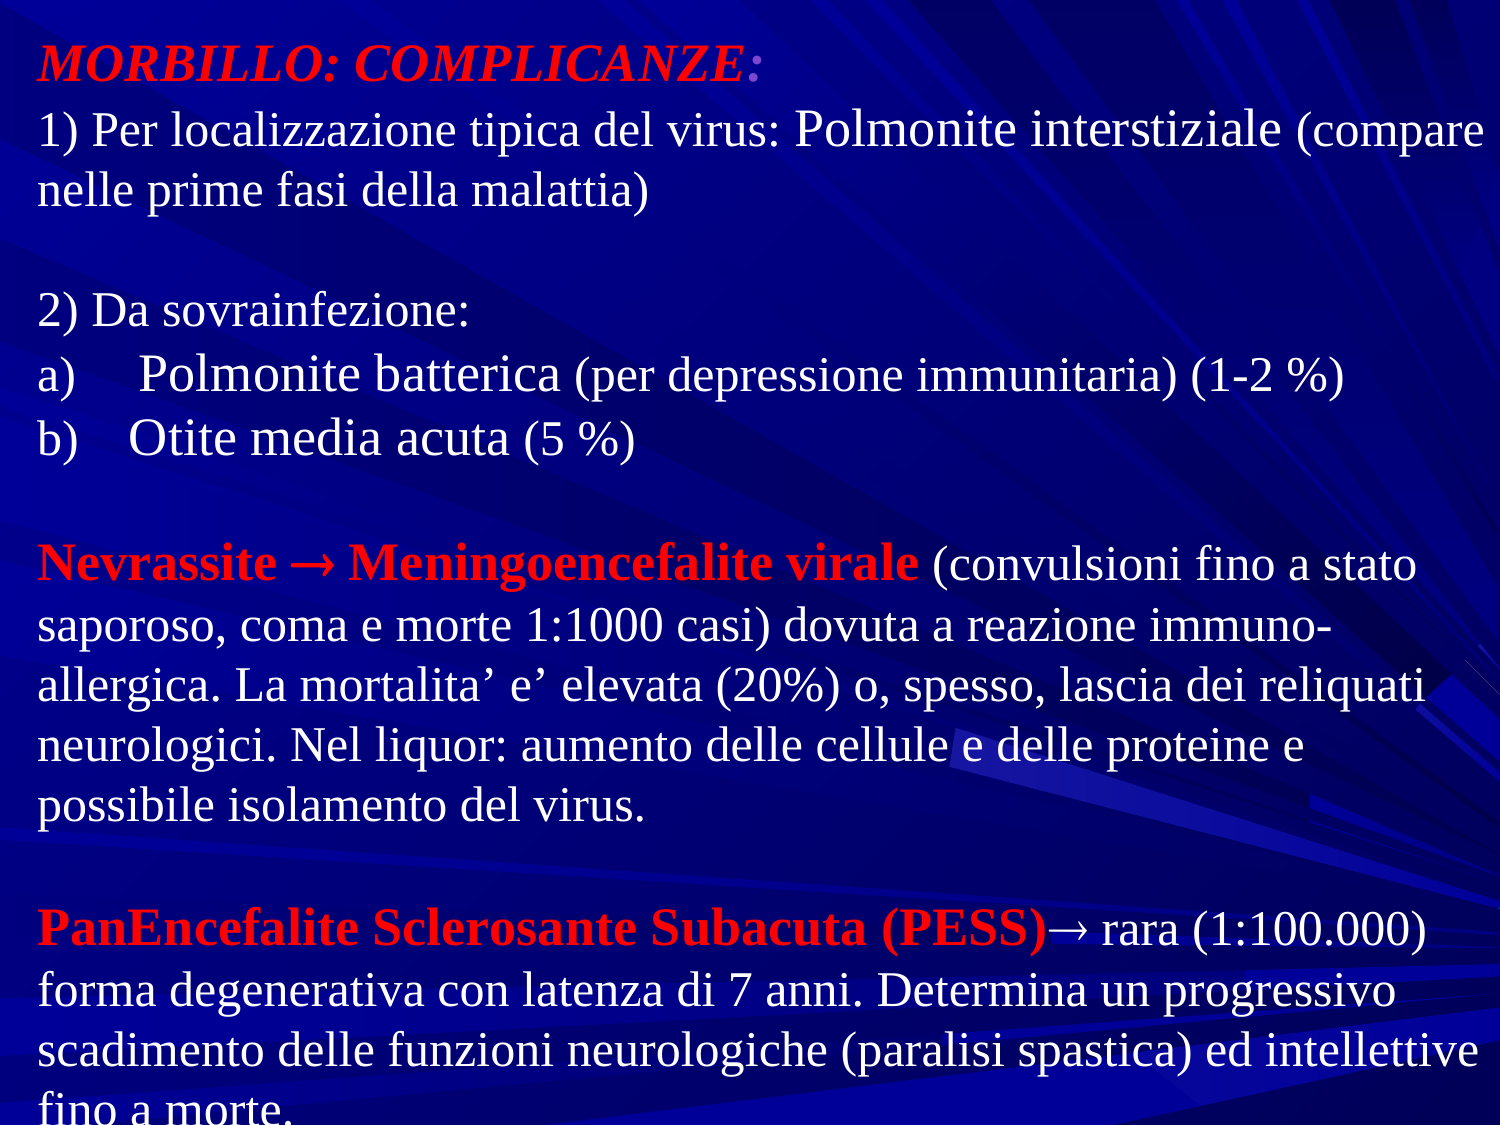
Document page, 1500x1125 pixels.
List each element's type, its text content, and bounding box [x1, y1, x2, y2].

text_box MORBILLO: COMPLICANZE: 1) Per localizzazione tipica del virus: Polmonite interstiziale (compare nelle prime fasi della malattia) 2) Da sovrainfezione: a) Polmonite batterica (per depressione immunitaria) (1-2 %) b) Otite media acuta (5 %) Nevrassite  Meningoencefalite virale (convulsioni fino a stato saporoso, coma e morte 1:1000 casi) dovuta a reazione immuno-allergica. La mortalita’ e’ elevata (20%) o, spesso, lascia dei reliquati neurologici. Nel liquor: aumento delle cellule e delle proteine e possibile isolamento del virus. PanEncefalite Sclerosante Subacuta (PESS) rara (1:100.000) forma degenerativa con latenza di 7 anni. Determina un progressivo scadimento delle funzioni neurologiche (paralisi spastica) ed intellettive fino a morte. [22, 19, 1500, 1125]
